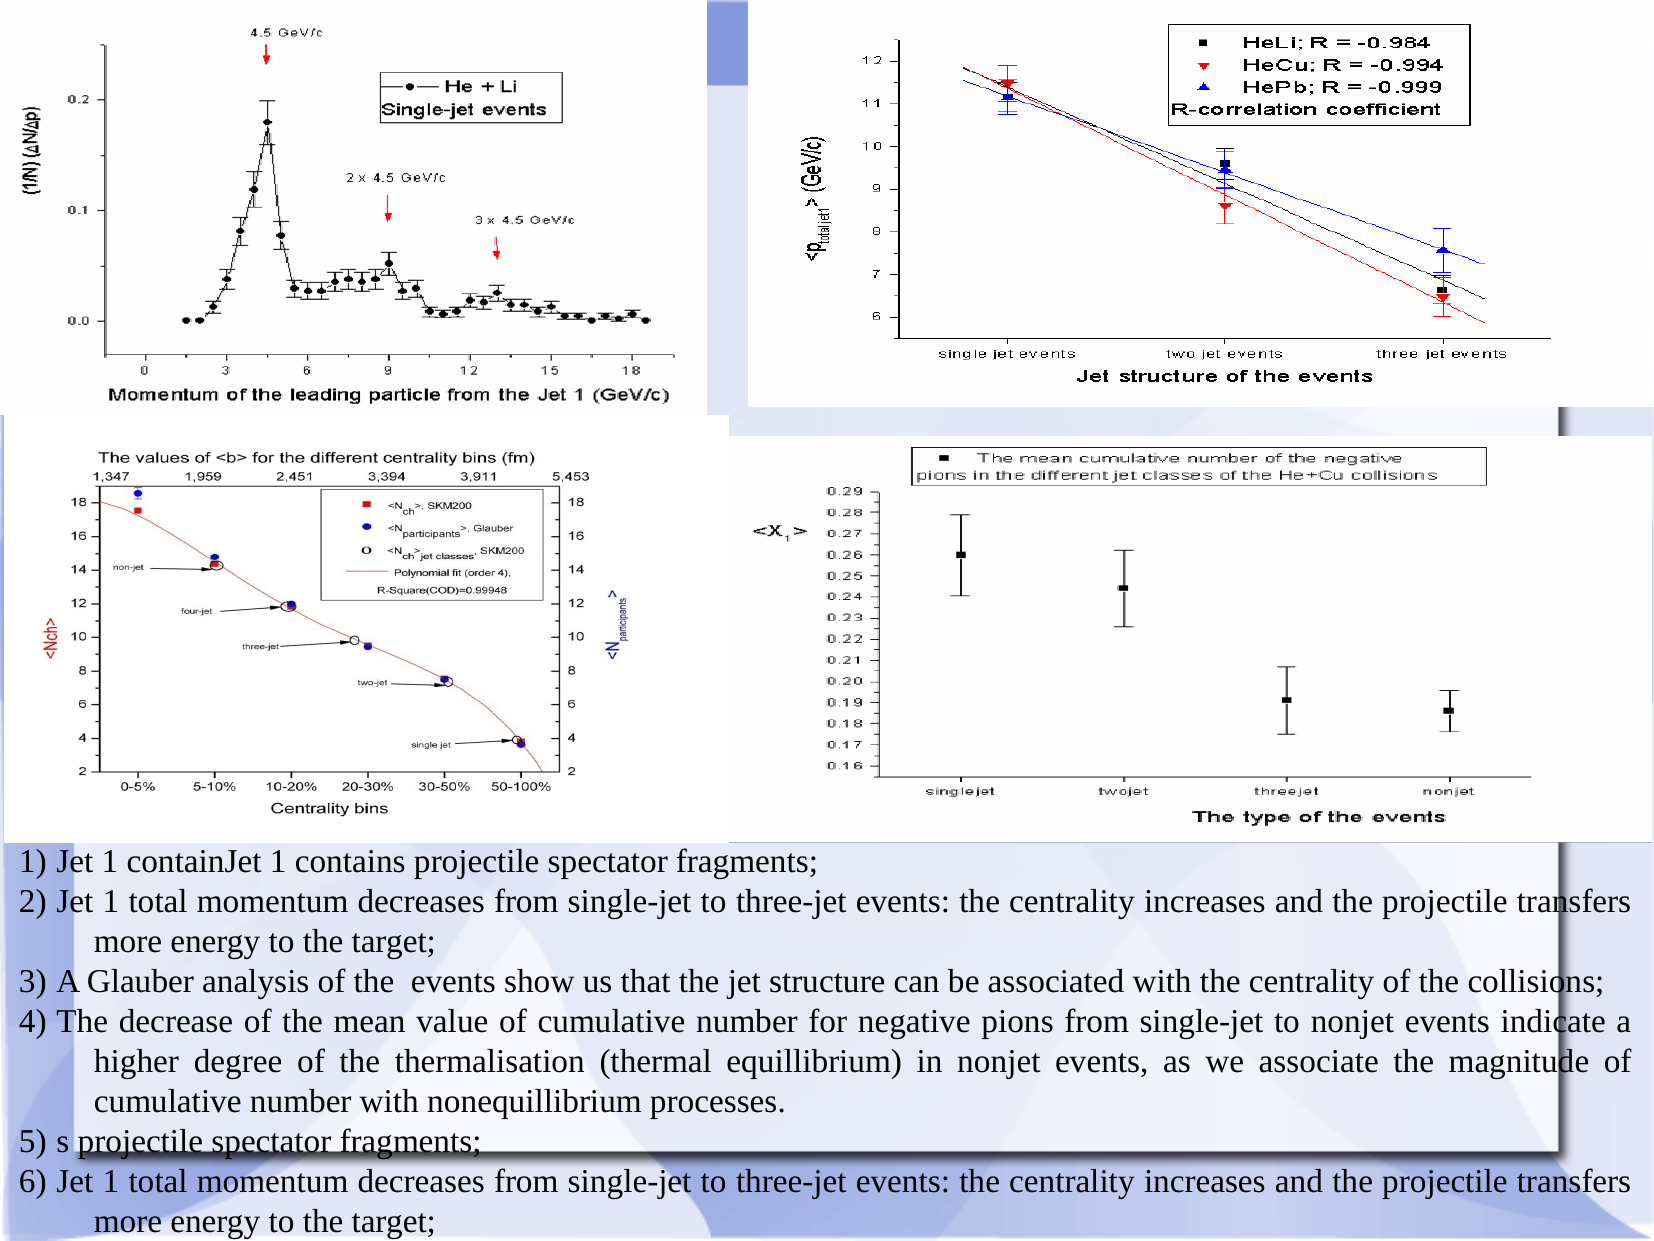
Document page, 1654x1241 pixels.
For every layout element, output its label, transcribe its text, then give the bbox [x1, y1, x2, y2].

picture [0, 0, 1654, 843]
picture [748, 0, 1654, 407]
text_box Jet 1 containJet 1 contains projectile spectator fragments; Jet 1 total momentum decreases from single-jet to three-jet events: the centrality increases and the projectile transfers more energy to the target; A Glauber analysis of the events show us that the jet structure can be associated with the centrality of the collisions; The decrease of the mean value of cumulative number for negative pions from single-jet to nonjet events indicate a higher degree of the thermalisation (thermal equillibrium) in nonjet events, as we associate the magnitude of cumulative number with nonequillibrium processes. s projectile spectator fragments; Jet 1 total momentum decreases from single-jet to three-jet events: the centrality increases and the projectile transfers more energy to the target; [4, 832, 1650, 1241]
